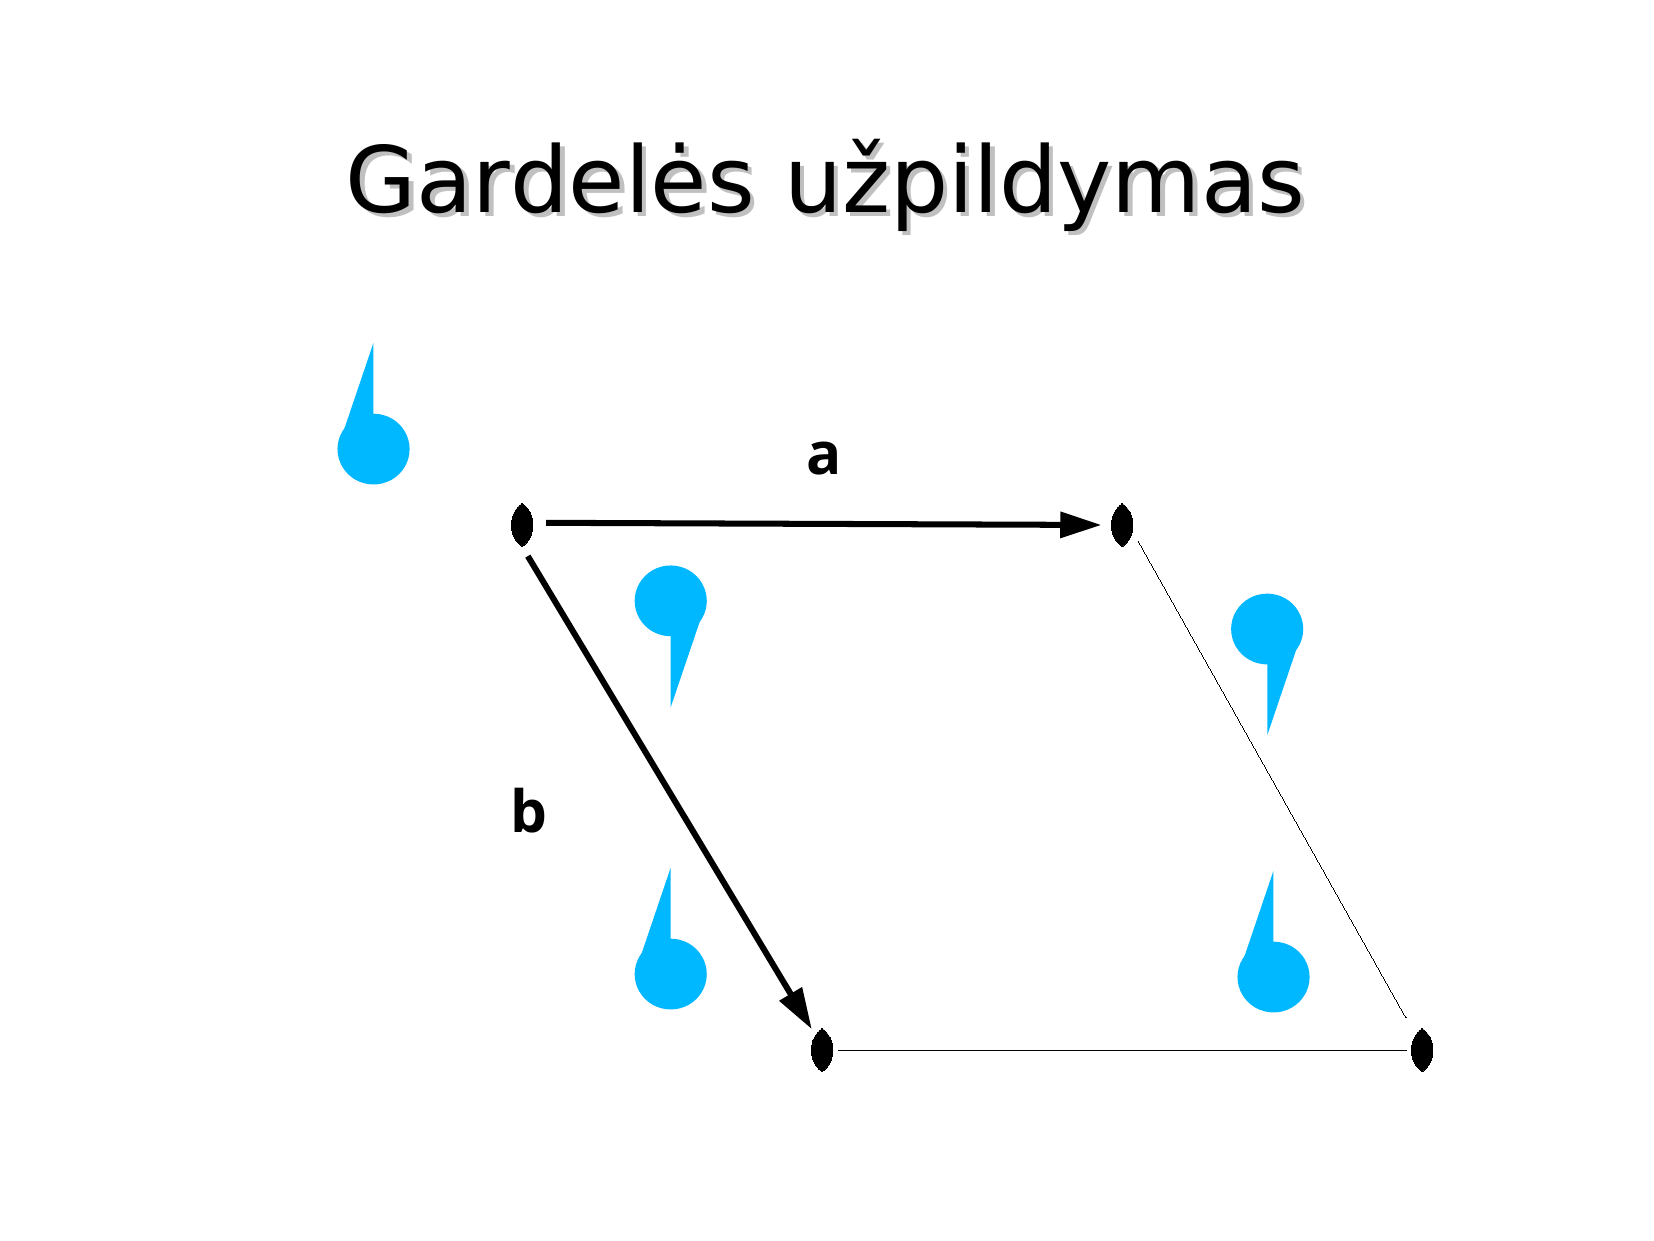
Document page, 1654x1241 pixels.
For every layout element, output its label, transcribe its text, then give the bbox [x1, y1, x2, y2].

title Gardelės užpildymas [120, 76, 1533, 284]
text_box [1237, 870, 1310, 1013]
text_box [811, 1028, 833, 1072]
text_box [337, 342, 410, 485]
text_box [511, 503, 533, 547]
text_box [1231, 593, 1304, 736]
text_box [634, 867, 707, 1010]
text_box [1111, 503, 1133, 547]
text_box a [806, 412, 871, 489]
text_box [634, 565, 707, 708]
text_box b [510, 770, 619, 900]
text_box [1411, 1028, 1433, 1072]
